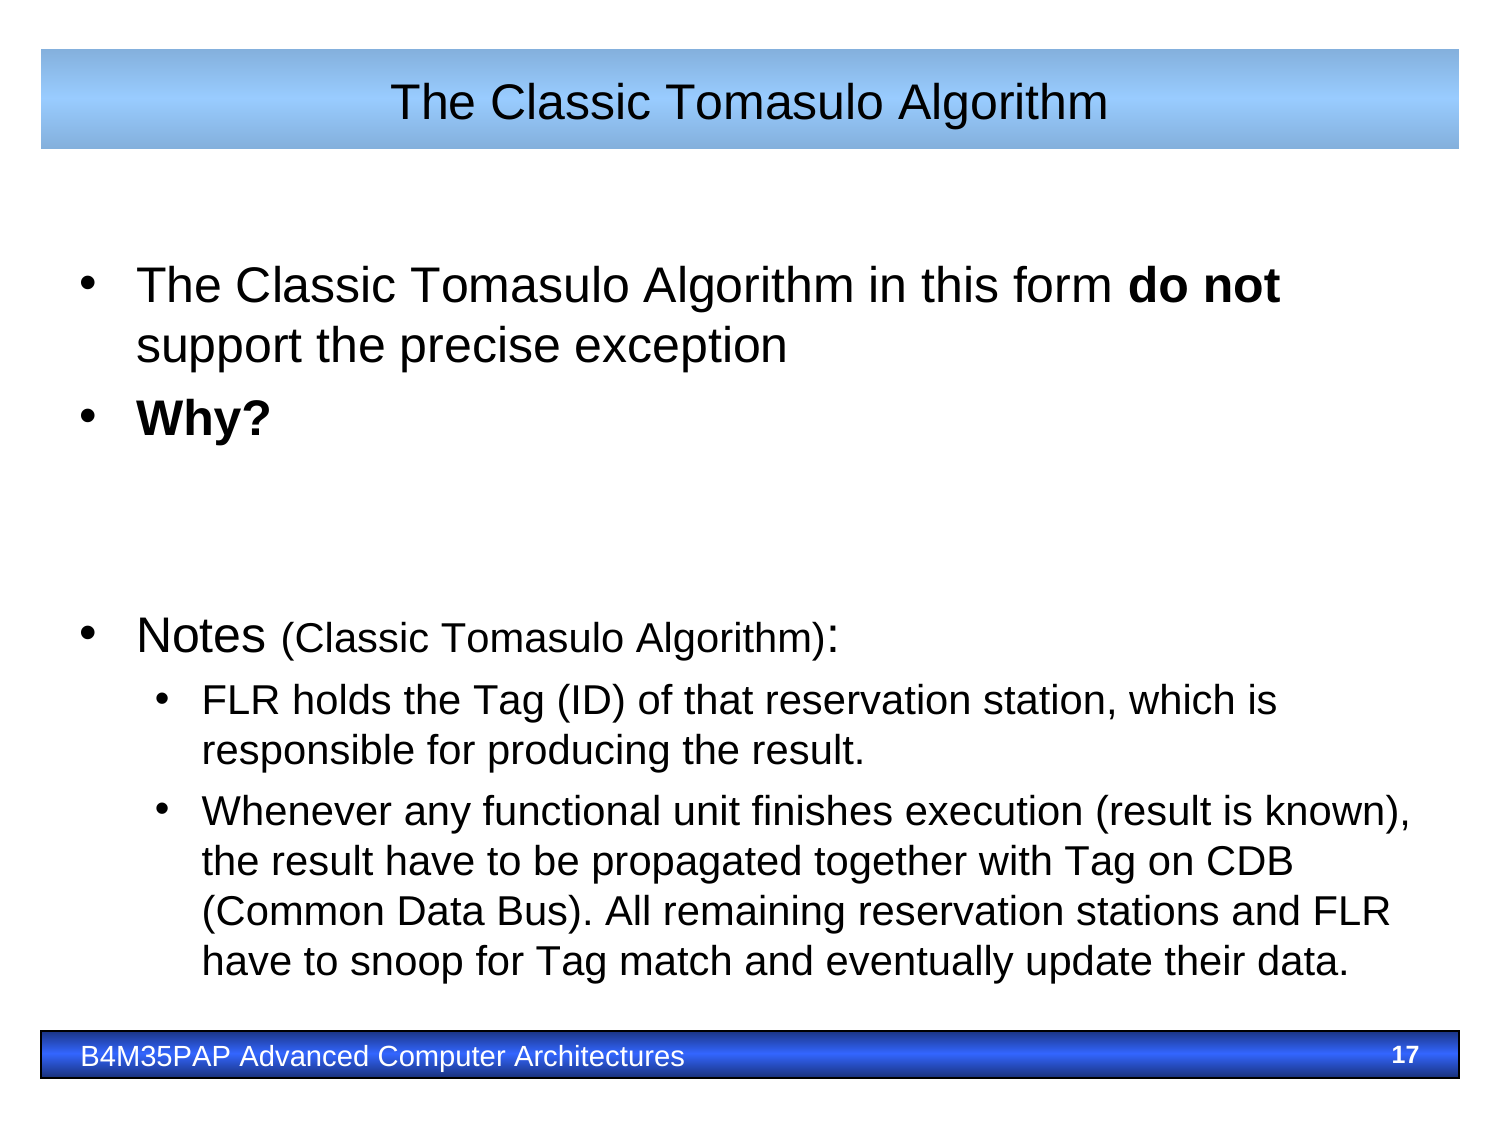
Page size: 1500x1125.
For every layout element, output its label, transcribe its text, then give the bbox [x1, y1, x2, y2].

title The Classic Tomasulo Algorithm [41, 49, 1459, 149]
list The Classic Tomasulo Algorithm in this form do not support the precise exception Why? Notes (Classic Tomasulo Algorithm): FLR holds the Tag (ID) of that reservation station, which is responsible for producing the result. Whenever any functional unit finishes execution (result is known), the result have to be propagated together with Tag on CDB (Common Data Bus). All remaining reservation stations and FLR have to snoop for Tag match and eventually update their data. [64, 172, 1436, 1000]
